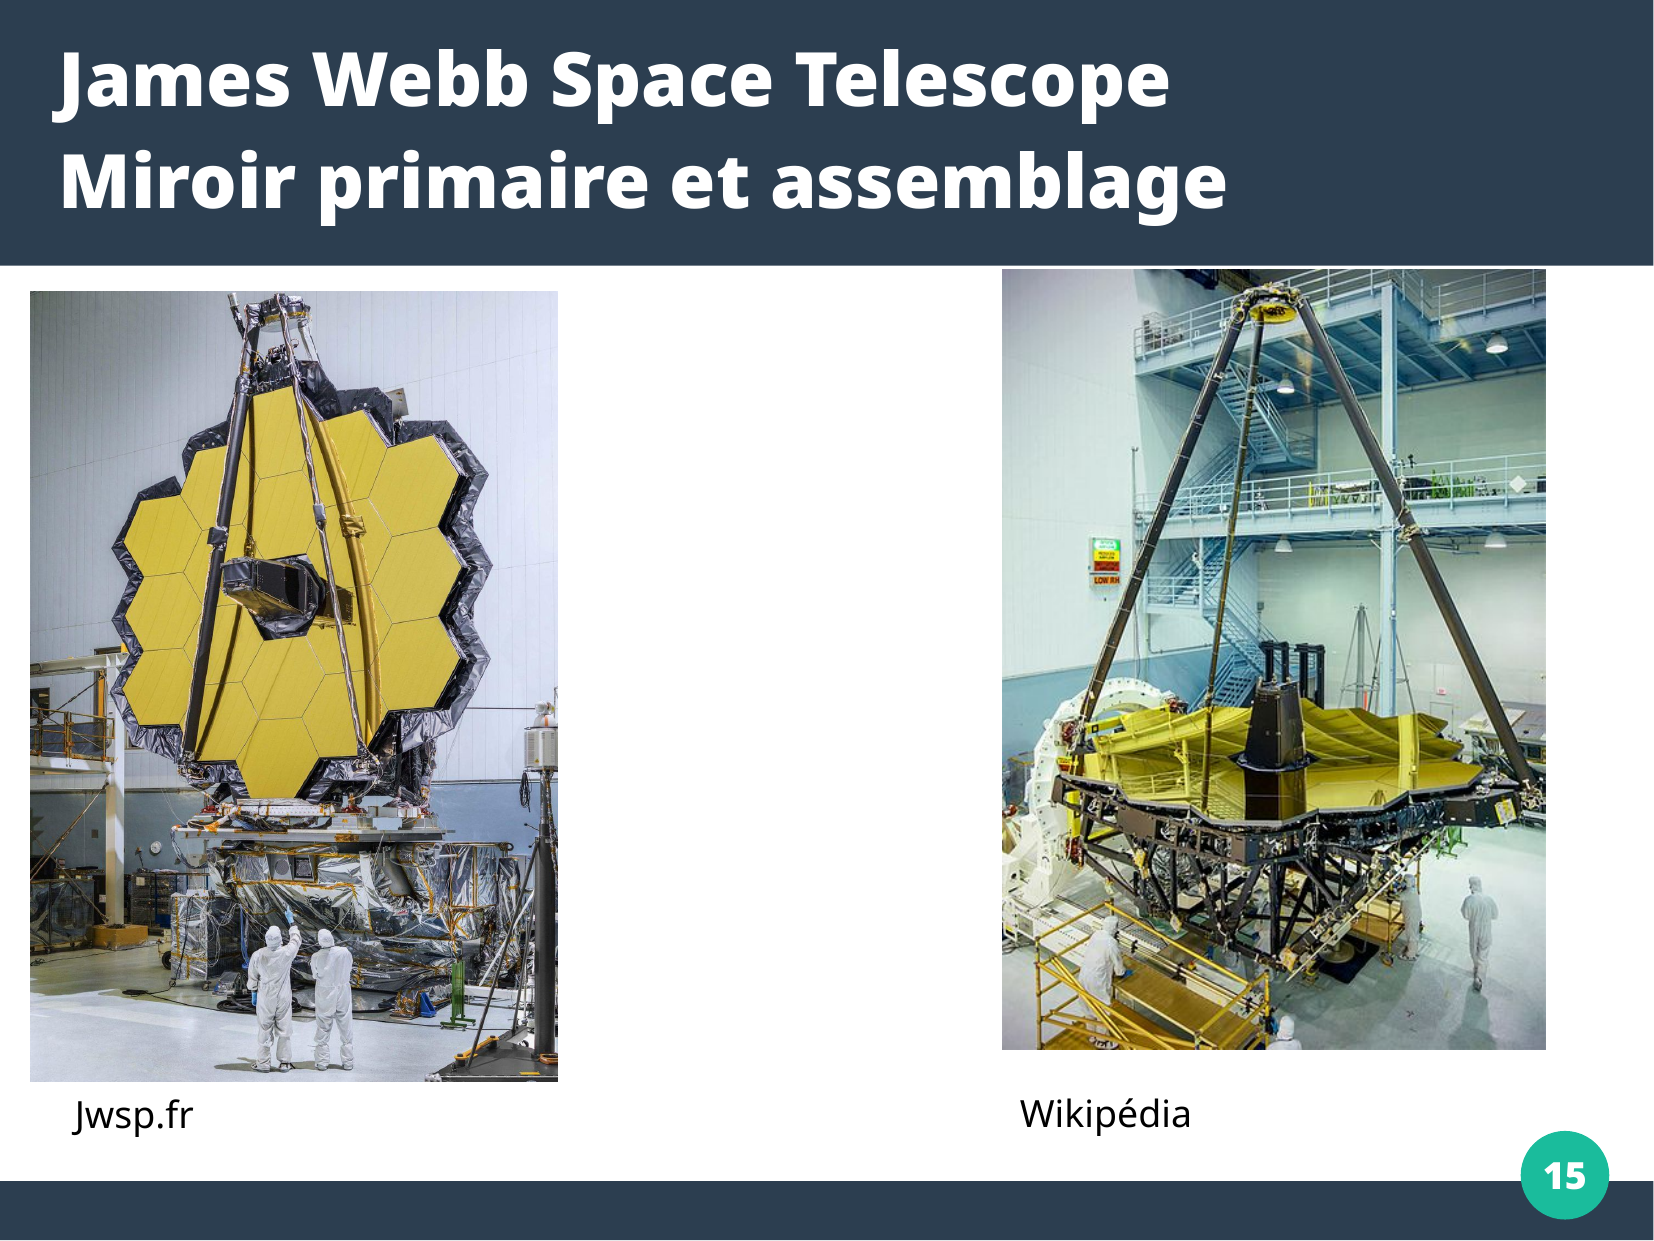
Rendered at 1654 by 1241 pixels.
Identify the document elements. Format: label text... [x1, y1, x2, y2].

title James Webb Space Telescope Miroir primaire et assemblage [59, 49, 1595, 207]
picture [30, 291, 558, 1082]
text_box Wikipédia [1005, 1080, 1441, 1139]
text_box Jwsp.fr [60, 1081, 616, 1141]
picture [1002, 269, 1546, 1051]
